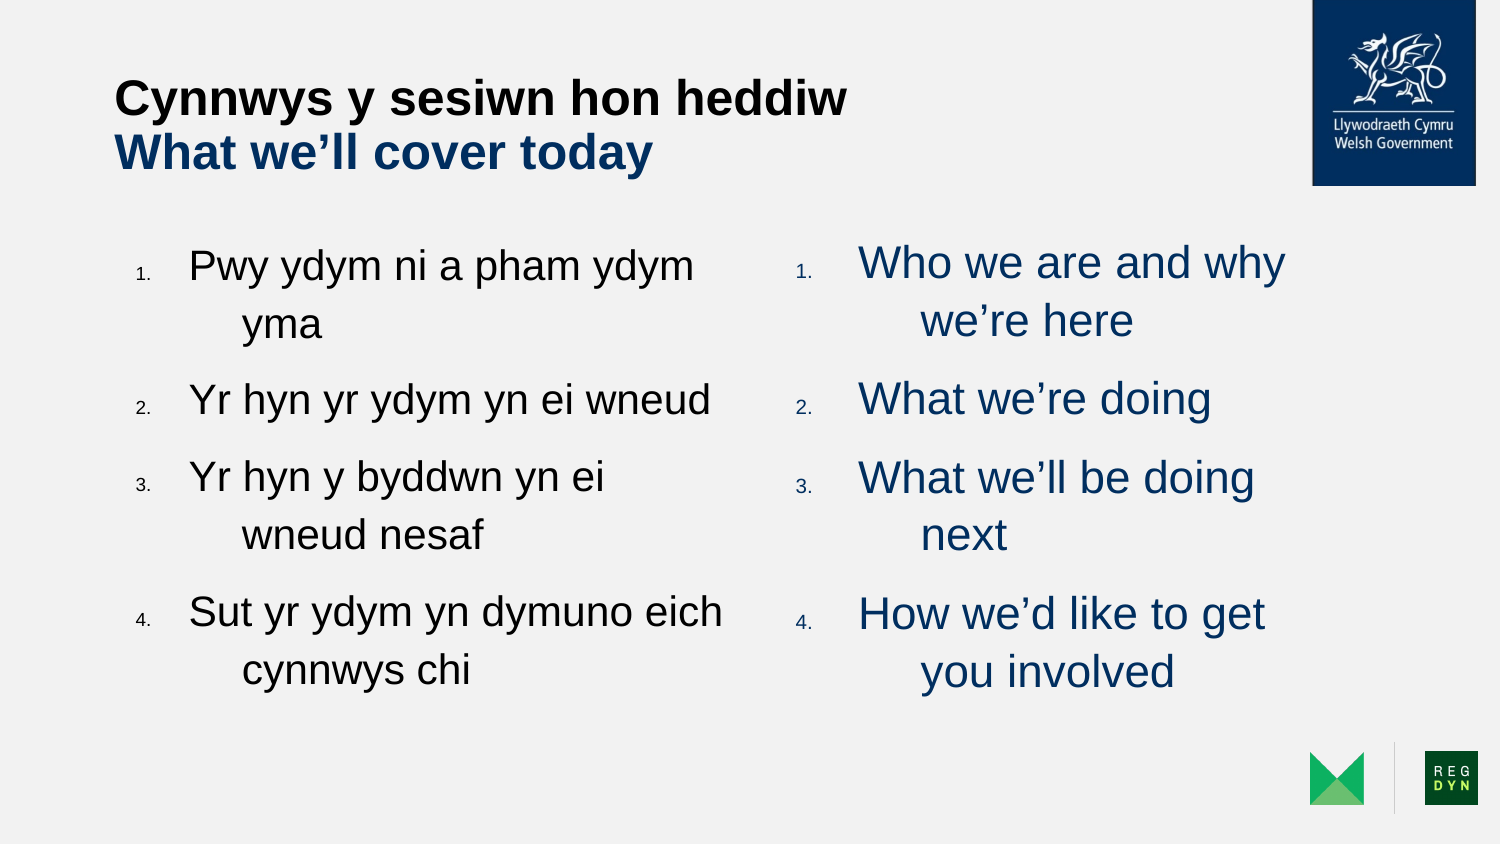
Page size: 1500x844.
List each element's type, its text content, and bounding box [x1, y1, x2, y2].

picture [1425, 751, 1478, 805]
list Pwy ydym ni a pham ydym yma Yr hyn yr ydym yn ei wneud Yr hyn y byddwn yn ei wneud nesaf Sut yr ydym yn dymuno eich cynnwys chi [103, 224, 741, 760]
list Who we are and why we’re here What we’re doing What we’ll be doing next How we’d like to get you involved [759, 224, 1397, 760]
title Cynnwys y sesiwn hon heddiw What we’ll cover today [103, 44, 1397, 209]
picture [1310, 760, 1364, 805]
